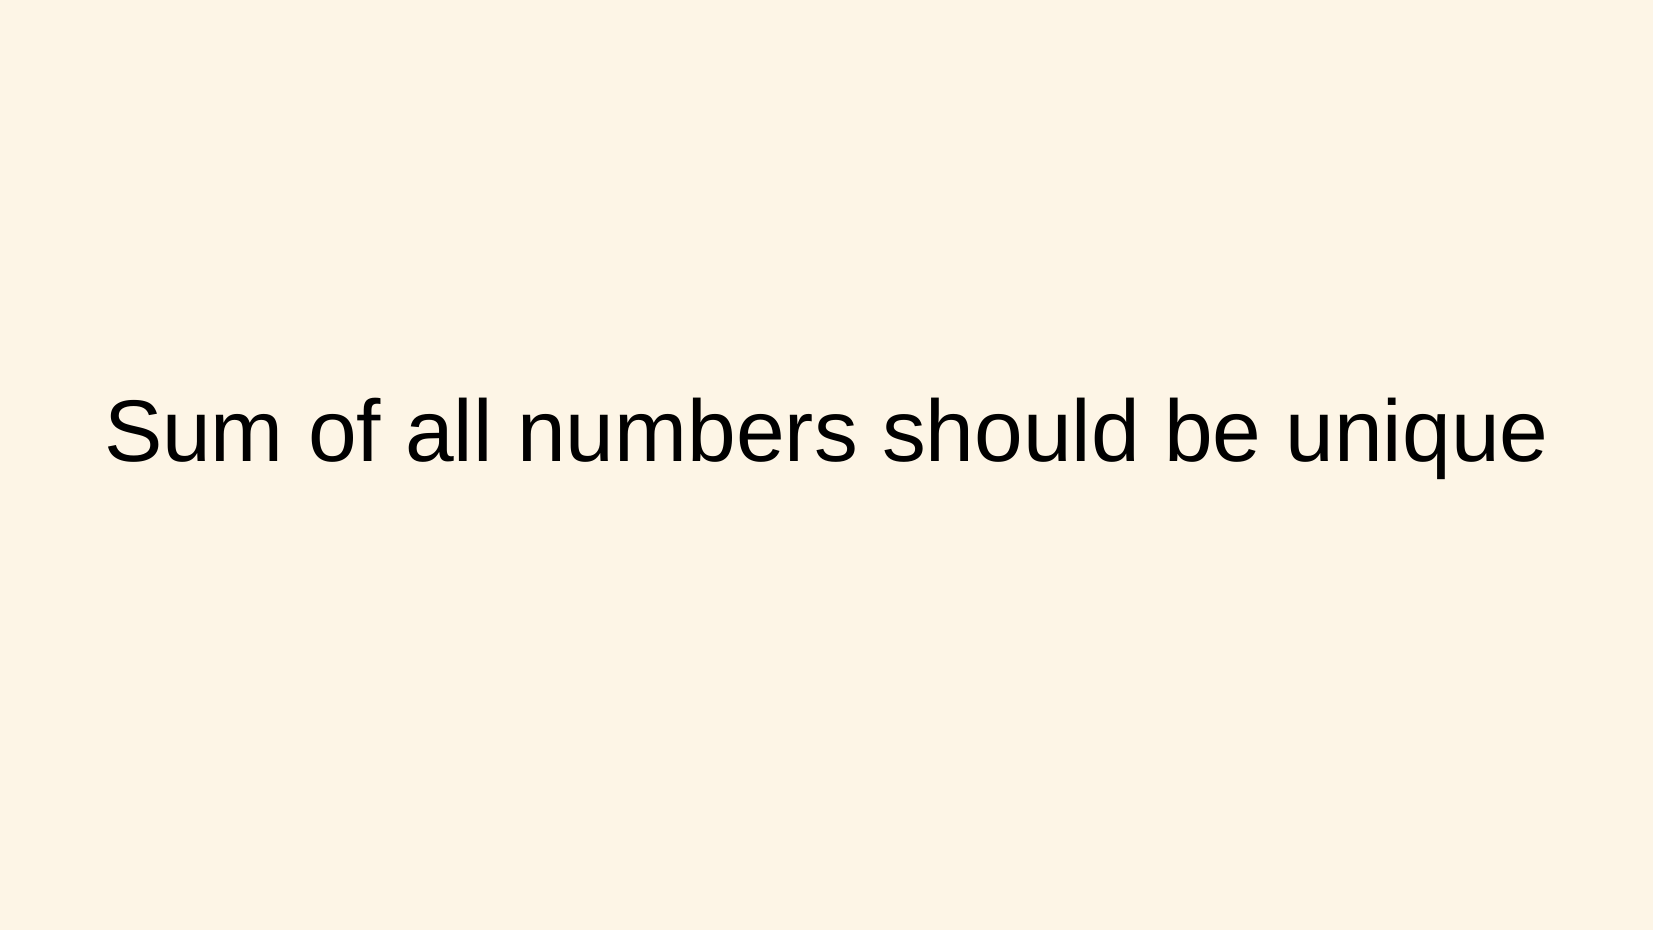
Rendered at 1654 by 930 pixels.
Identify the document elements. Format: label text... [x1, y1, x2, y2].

text_box Sum of all numbers should be unique [89, 374, 1564, 488]
